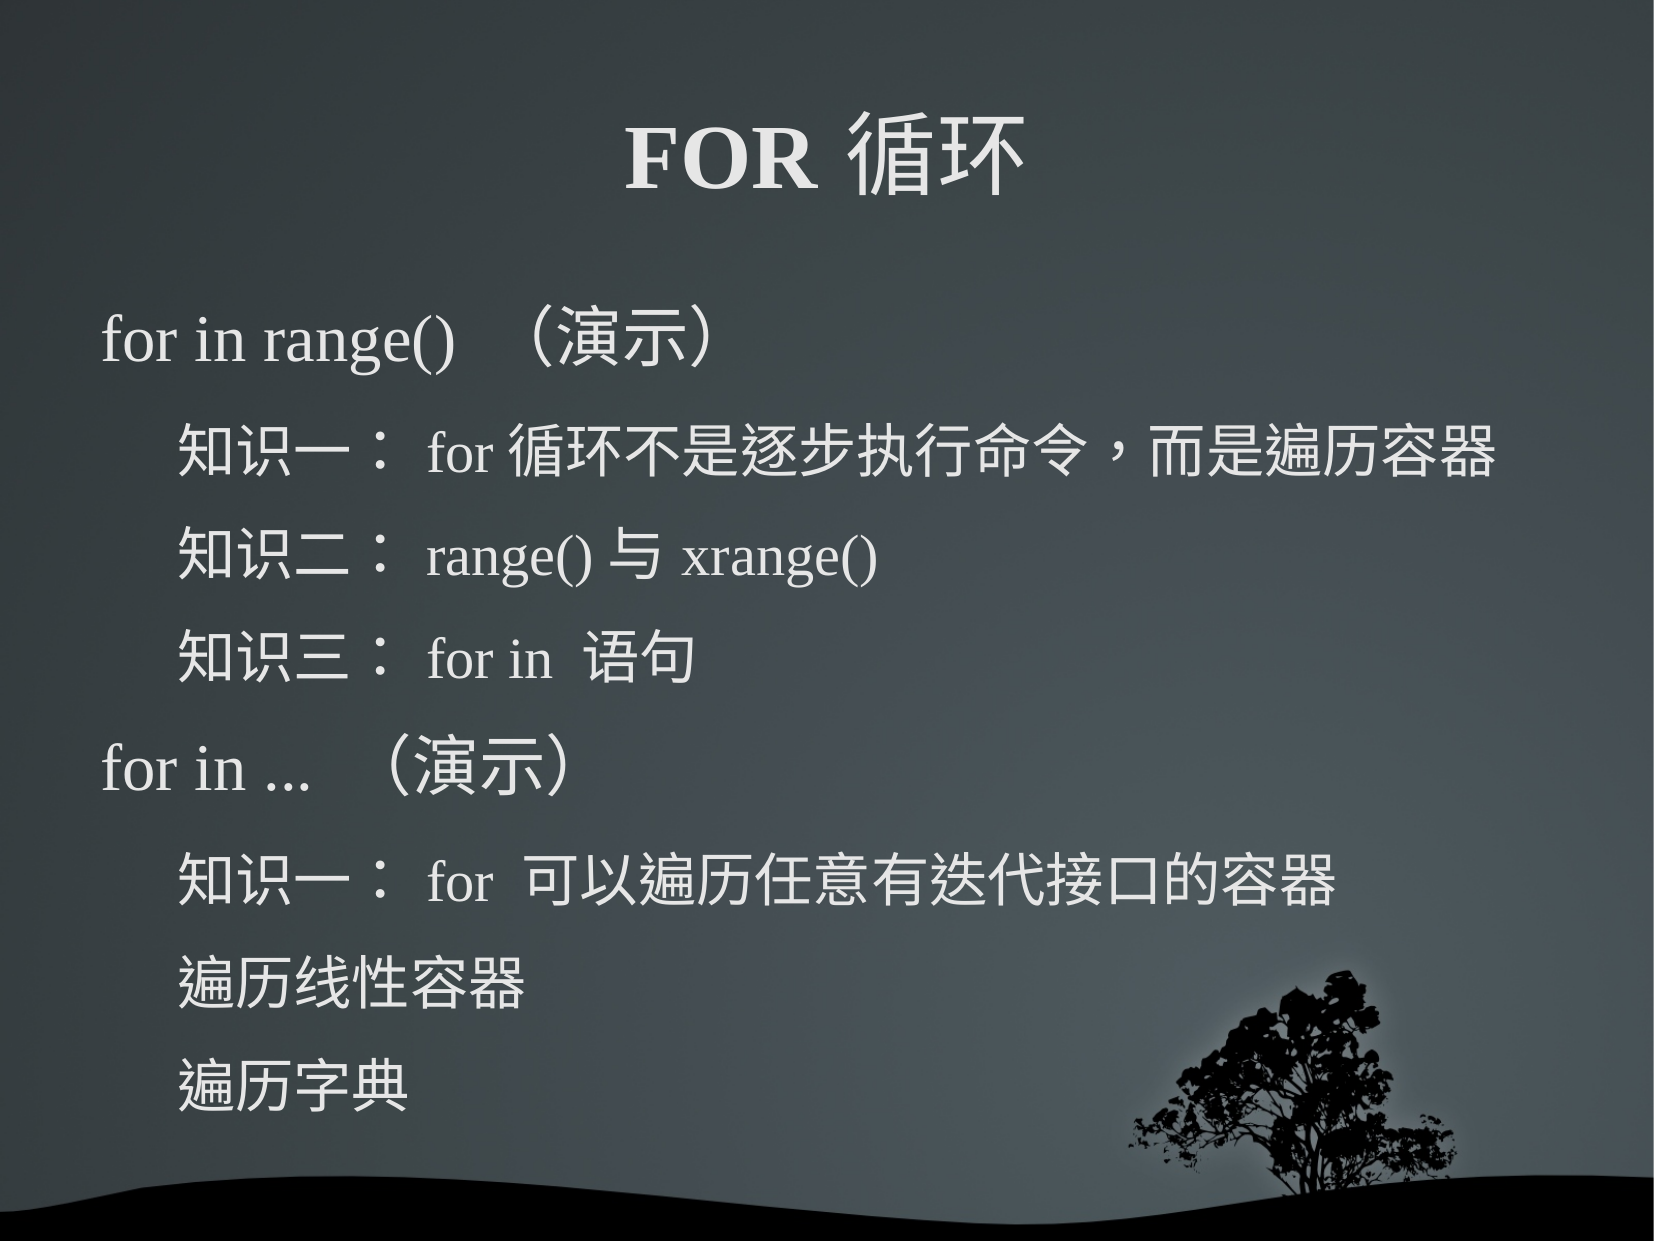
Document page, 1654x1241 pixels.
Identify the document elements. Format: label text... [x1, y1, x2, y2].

list for in range() （演示） 知识一：for循环不是逐步执行命令，而是遍历容器 知识二：range()与xrange() 知识三：for in 语句 for in ... （演示） 知识一：for 可以遍历任意有迭代接口的容器 遍历线性容器 遍历字典 [82, 290, 1571, 1109]
picture [0, 0, 1654, 1241]
title FOR 循环 [82, 49, 1571, 257]
